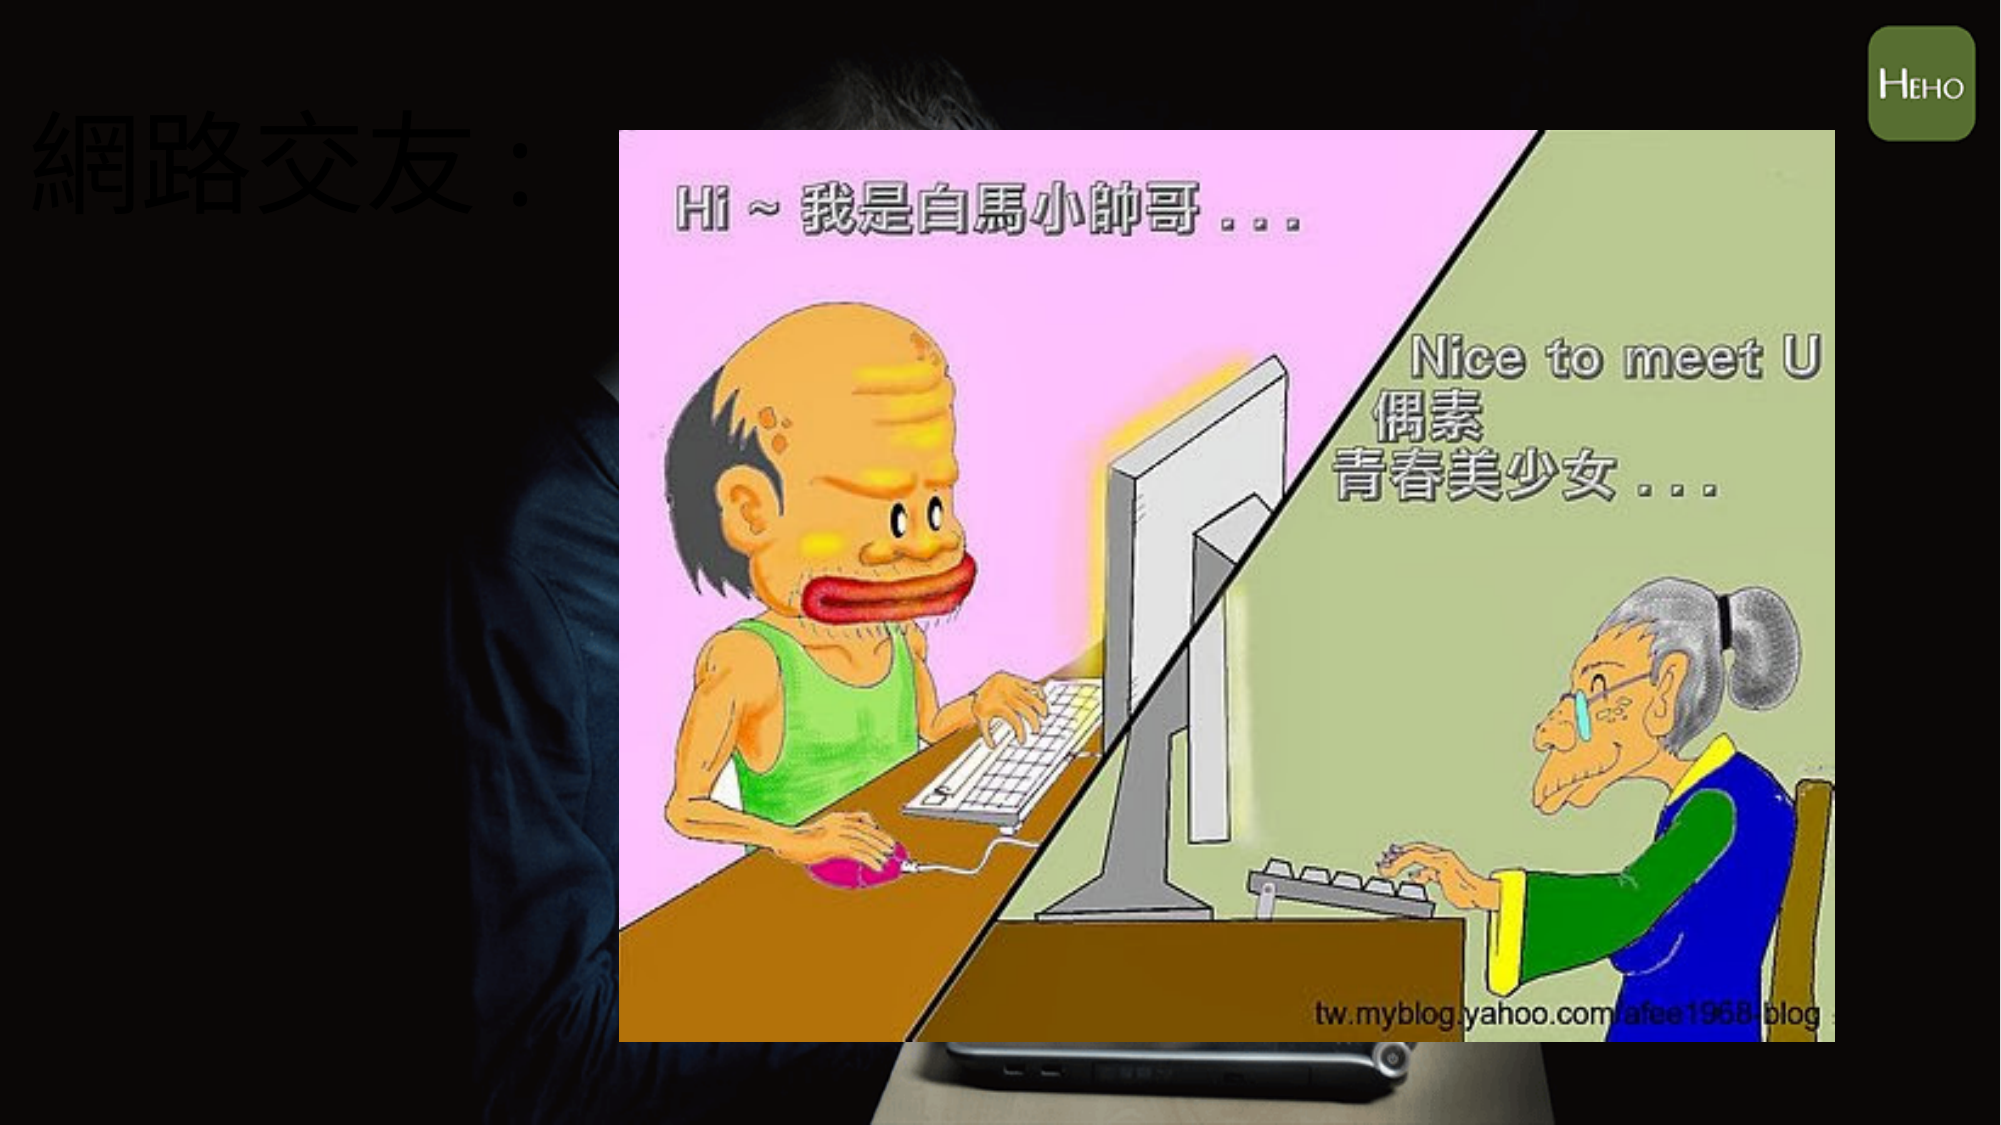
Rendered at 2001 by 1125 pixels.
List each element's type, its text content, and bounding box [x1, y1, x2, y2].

text_box 網路交友: [0, 0, 662, 236]
picture [0, 0, 2001, 1125]
